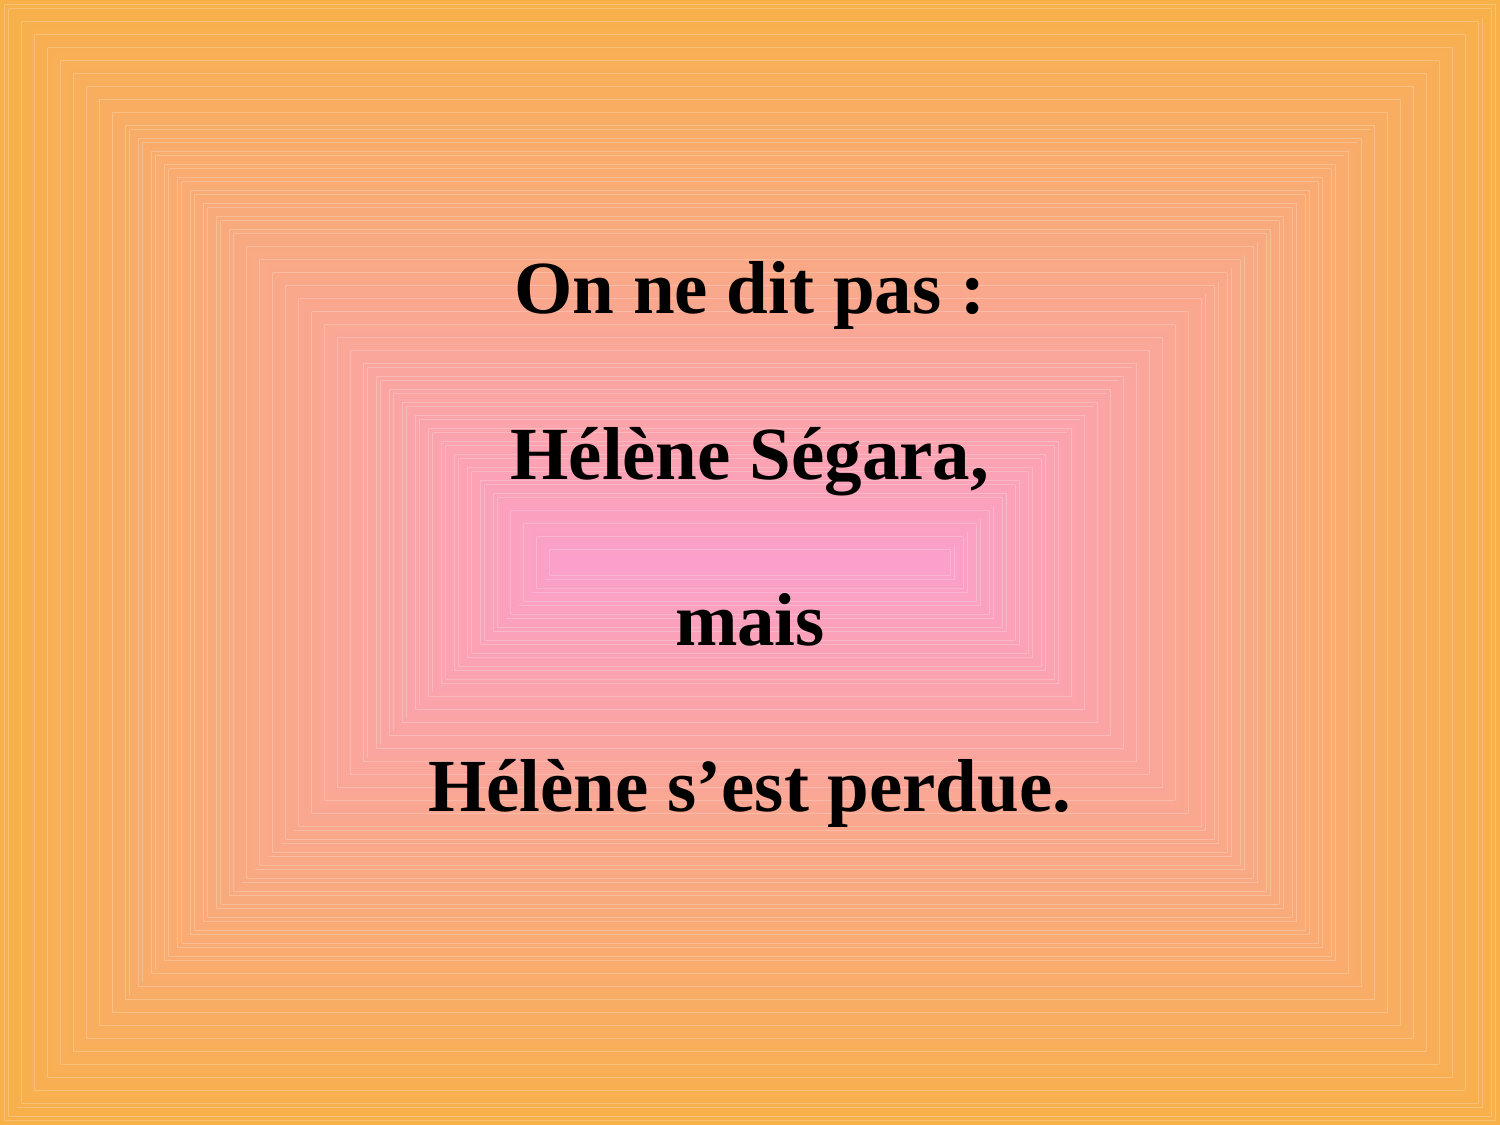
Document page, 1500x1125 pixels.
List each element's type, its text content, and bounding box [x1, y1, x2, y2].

text_box On ne dit pas : Hélène Ségara, mais Hélène s’est perdue. [354, 239, 1146, 836]
